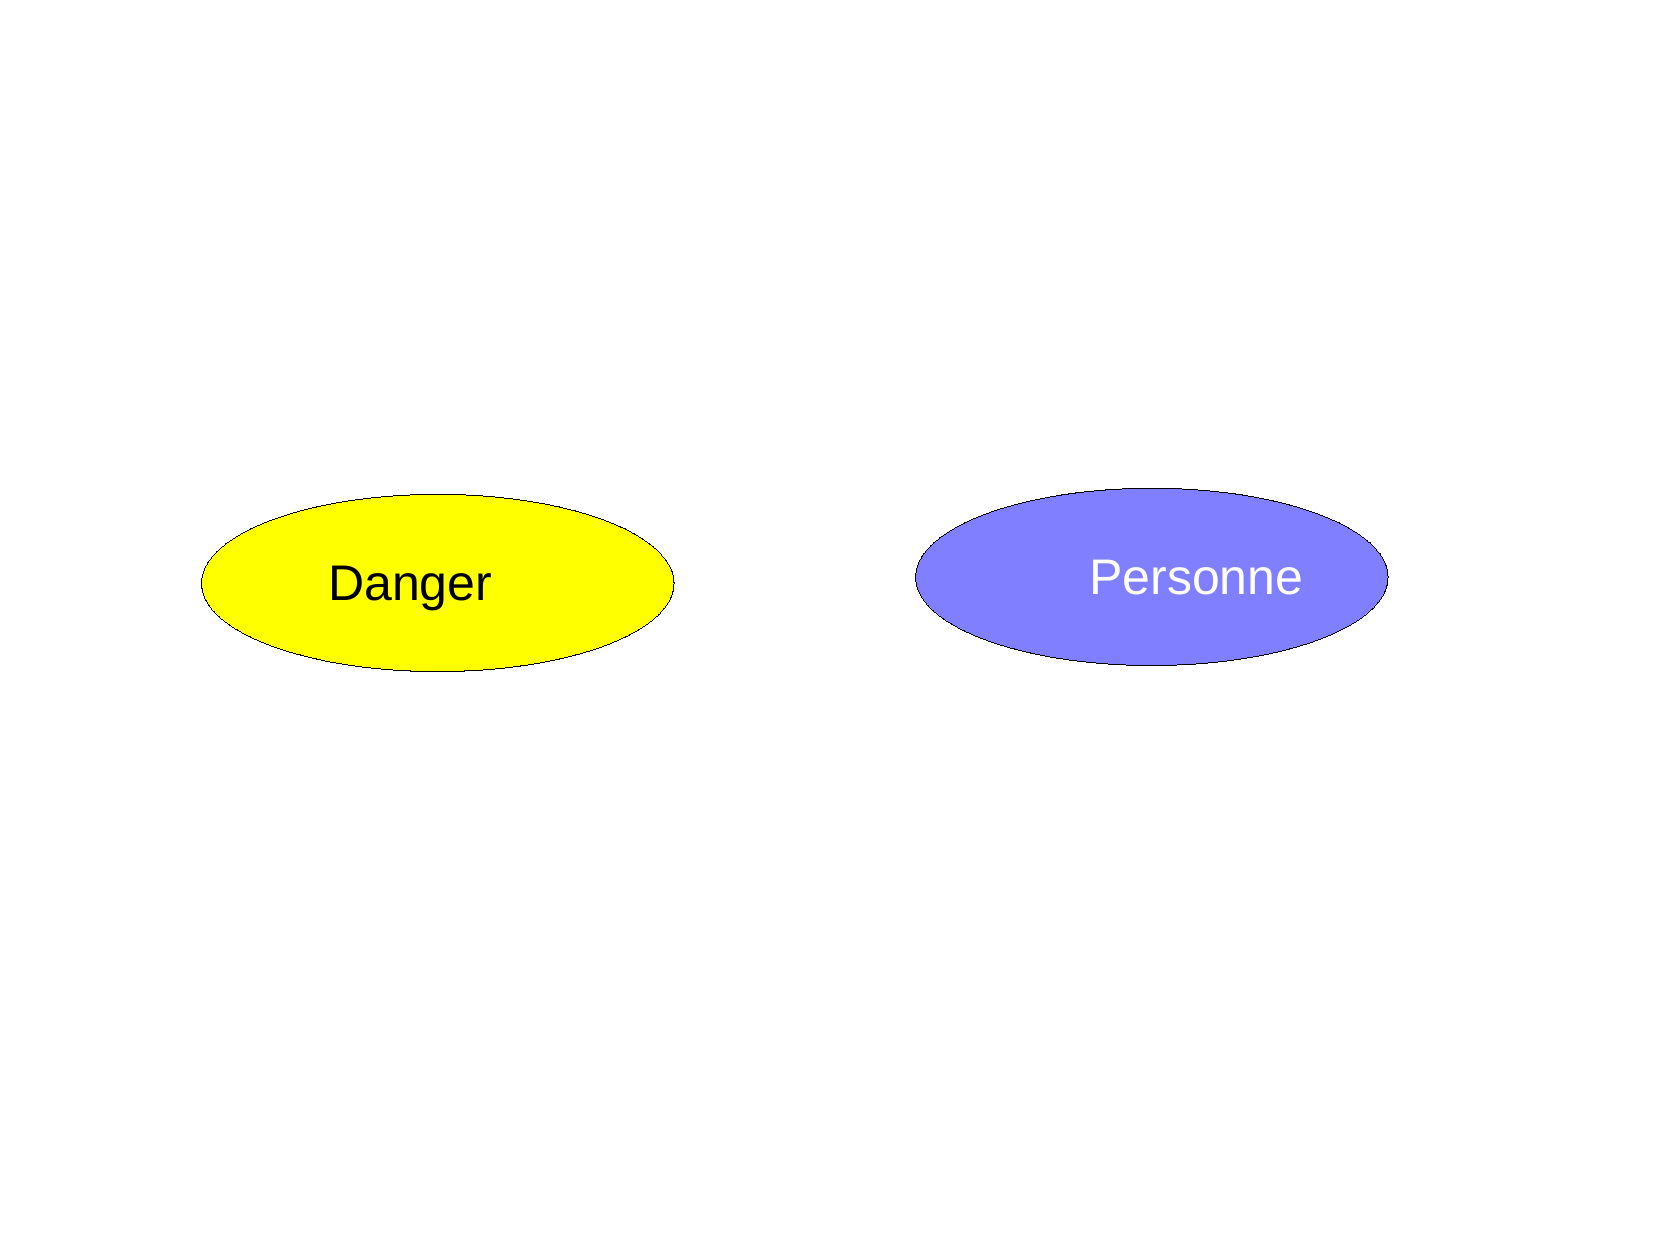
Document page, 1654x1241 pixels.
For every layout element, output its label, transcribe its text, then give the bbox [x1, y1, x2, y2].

text_box Danger [201, 494, 675, 672]
text_box Personne [915, 488, 1389, 666]
